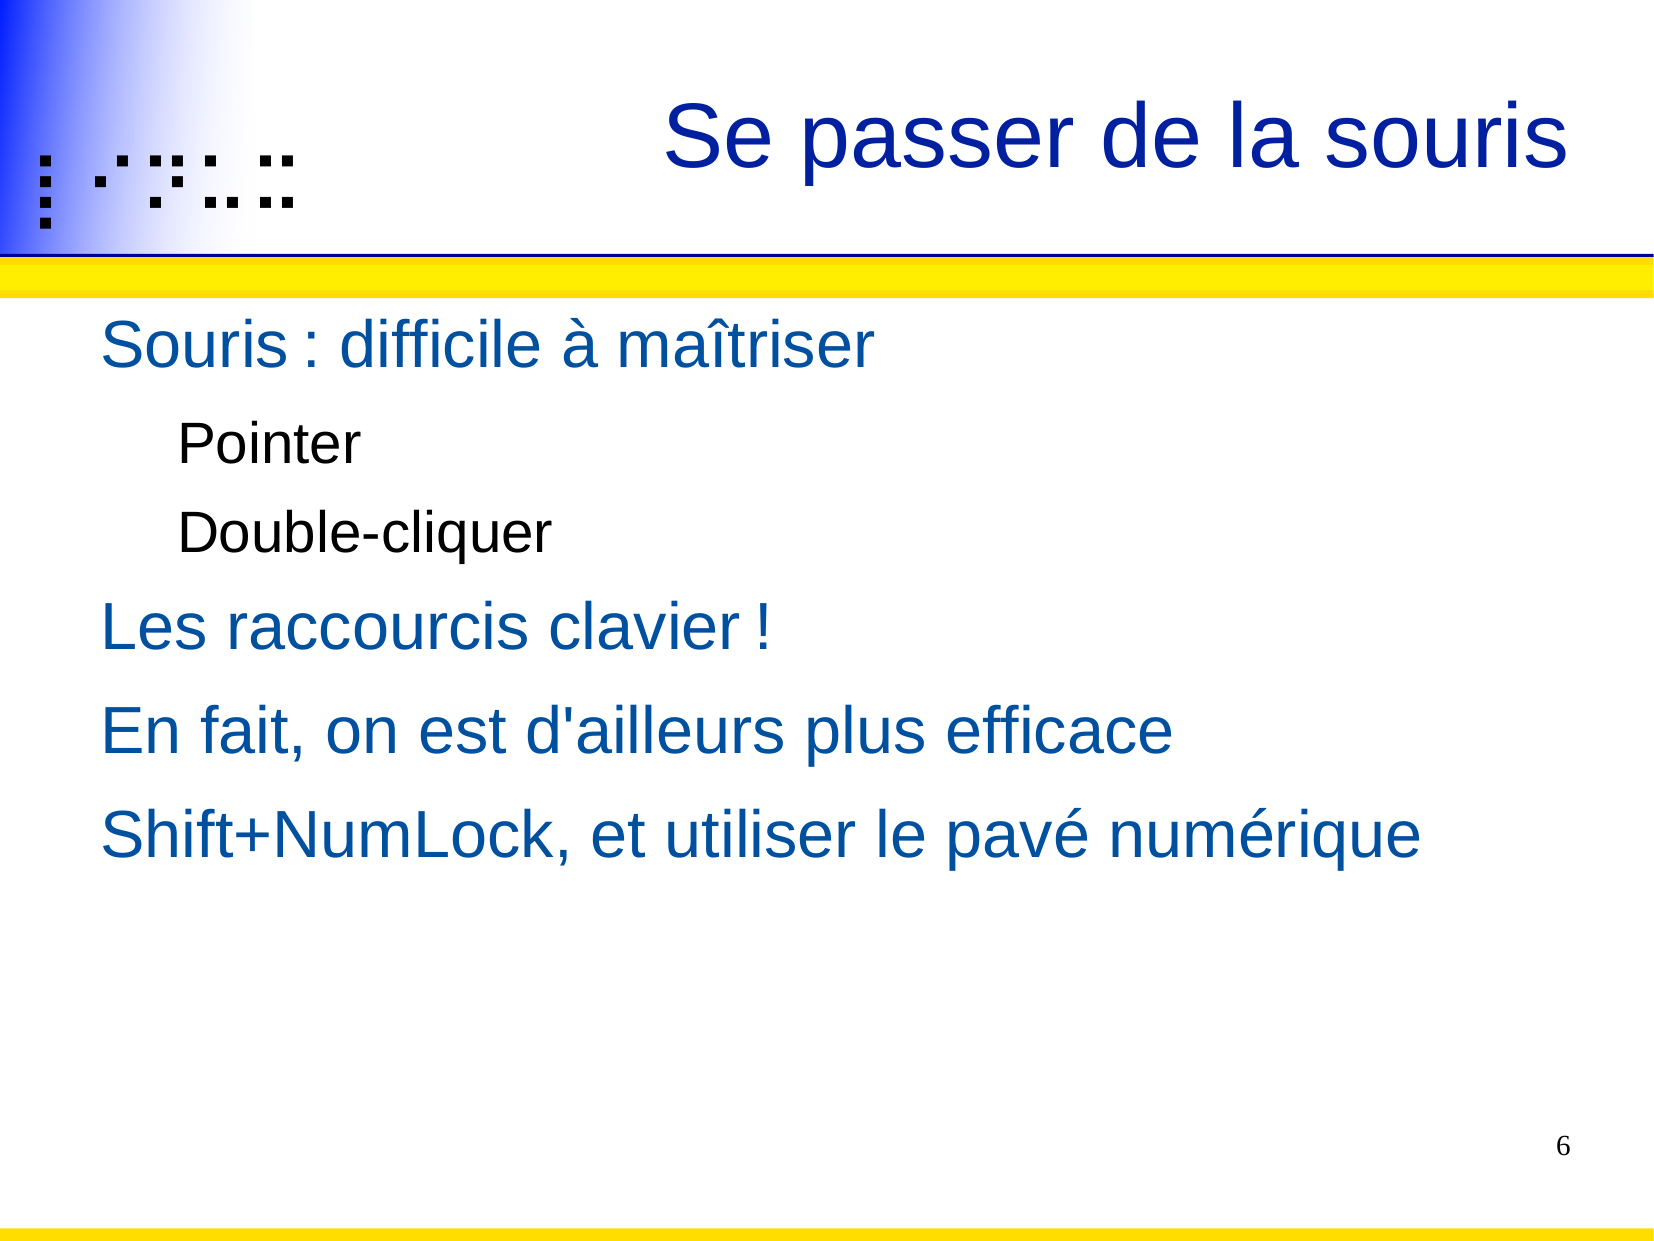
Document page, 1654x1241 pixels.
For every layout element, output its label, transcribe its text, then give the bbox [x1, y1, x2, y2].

title Se passer de la souris [372, 34, 1571, 238]
list Souris : difficile à maîtriser Pointer Double-cliquer Les raccourcis clavier ! En fait, on est d'ailleurs plus efficace Shift+NumLock, et utiliser le pavé numérique [82, 307, 1571, 1111]
